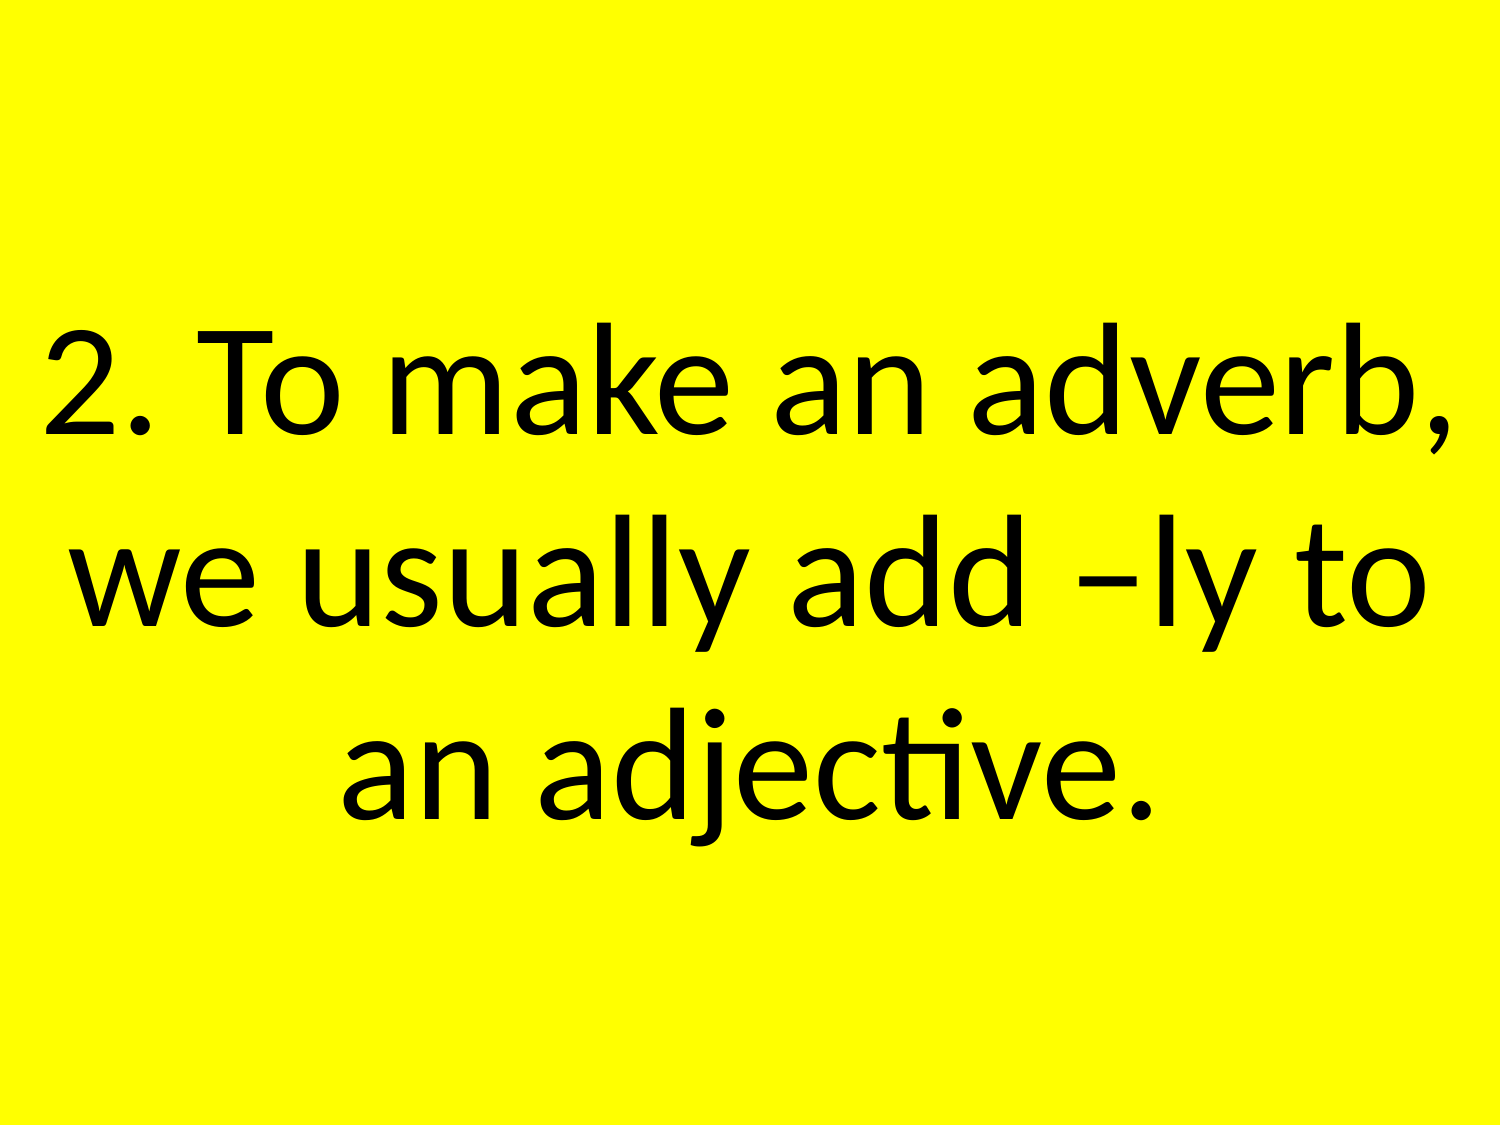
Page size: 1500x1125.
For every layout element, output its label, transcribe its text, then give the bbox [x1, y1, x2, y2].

title 2. To make an adverb, we usually add –ly to an adjective. [0, 0, 1500, 1125]
